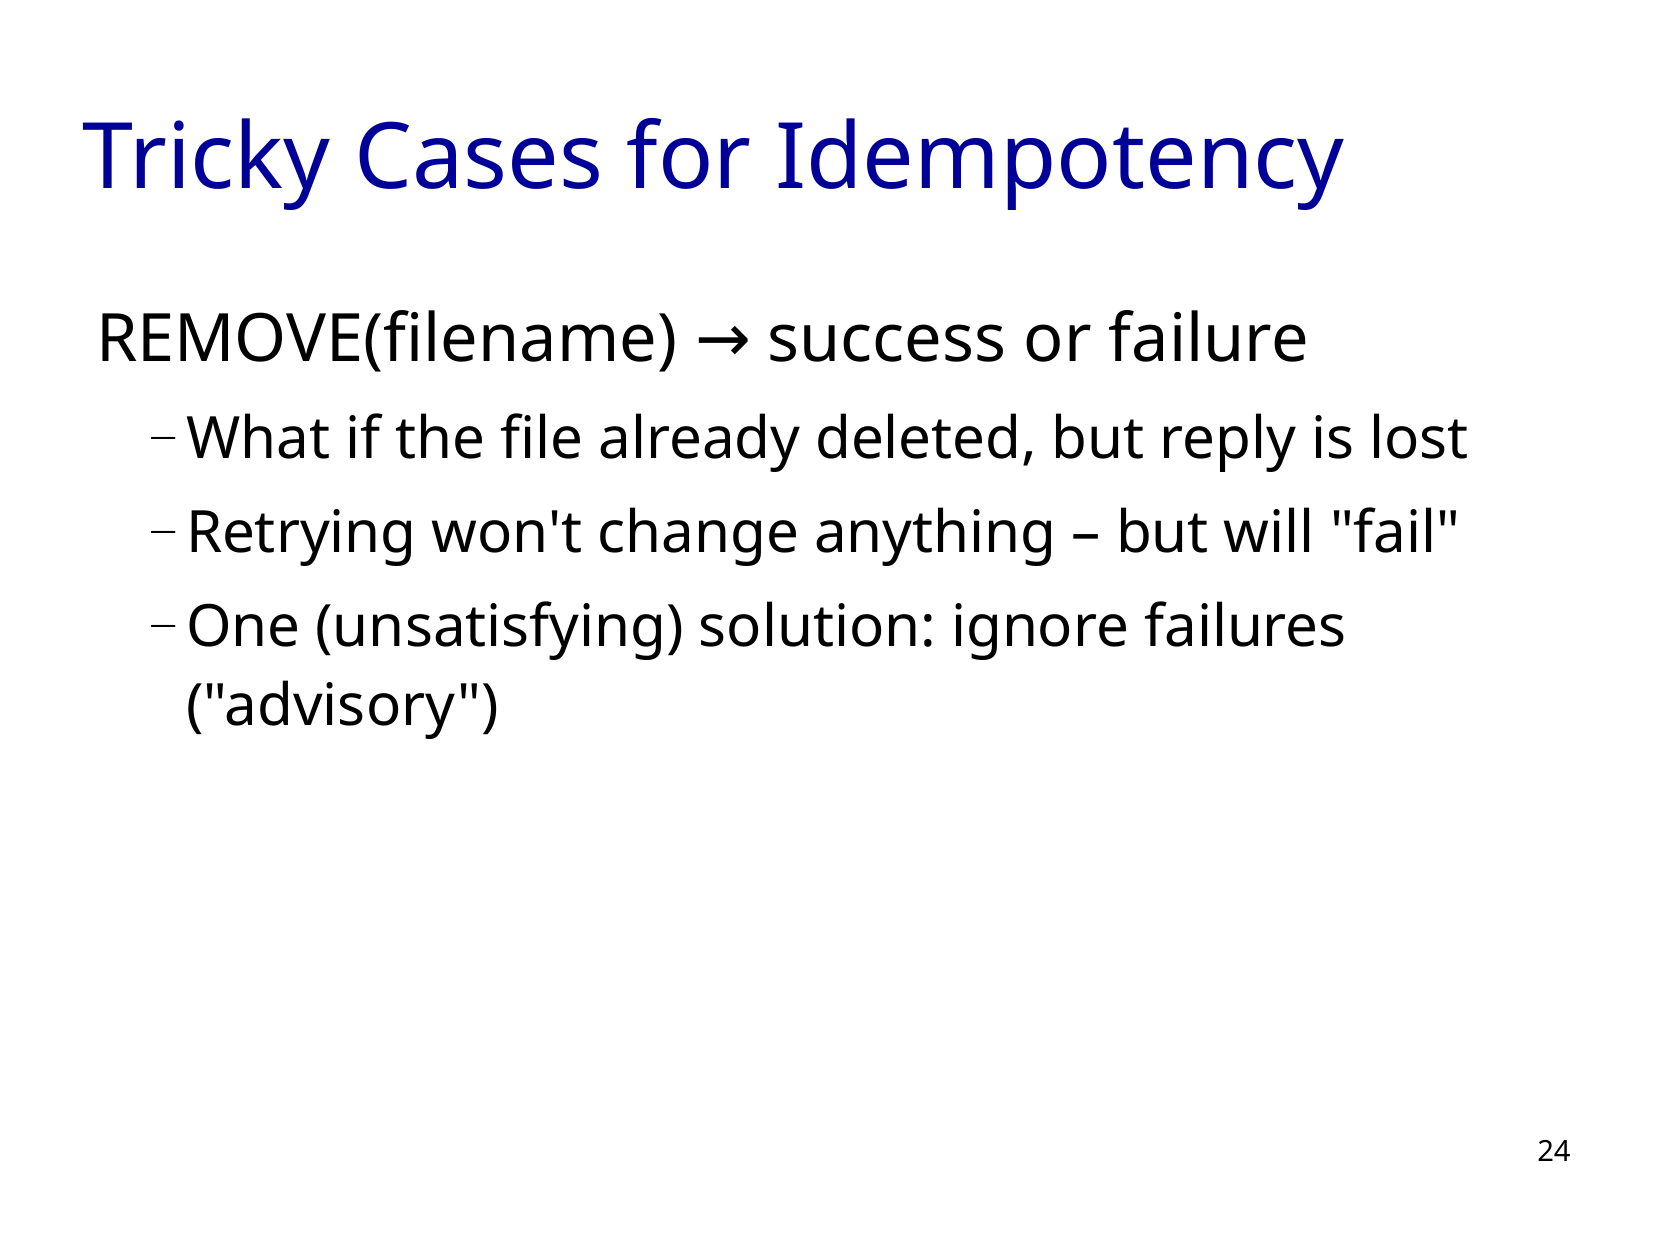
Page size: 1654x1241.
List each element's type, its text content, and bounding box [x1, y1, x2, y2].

title Tricky Cases for Idempotency [82, 49, 1571, 257]
list REMOVE(filename) → success or failure What if the file already deleted, but reply is lost Retrying won't change anything – but will "fail" One (unsatisfying) solution: ignore failures ("advisory") [60, 290, 1571, 1096]
